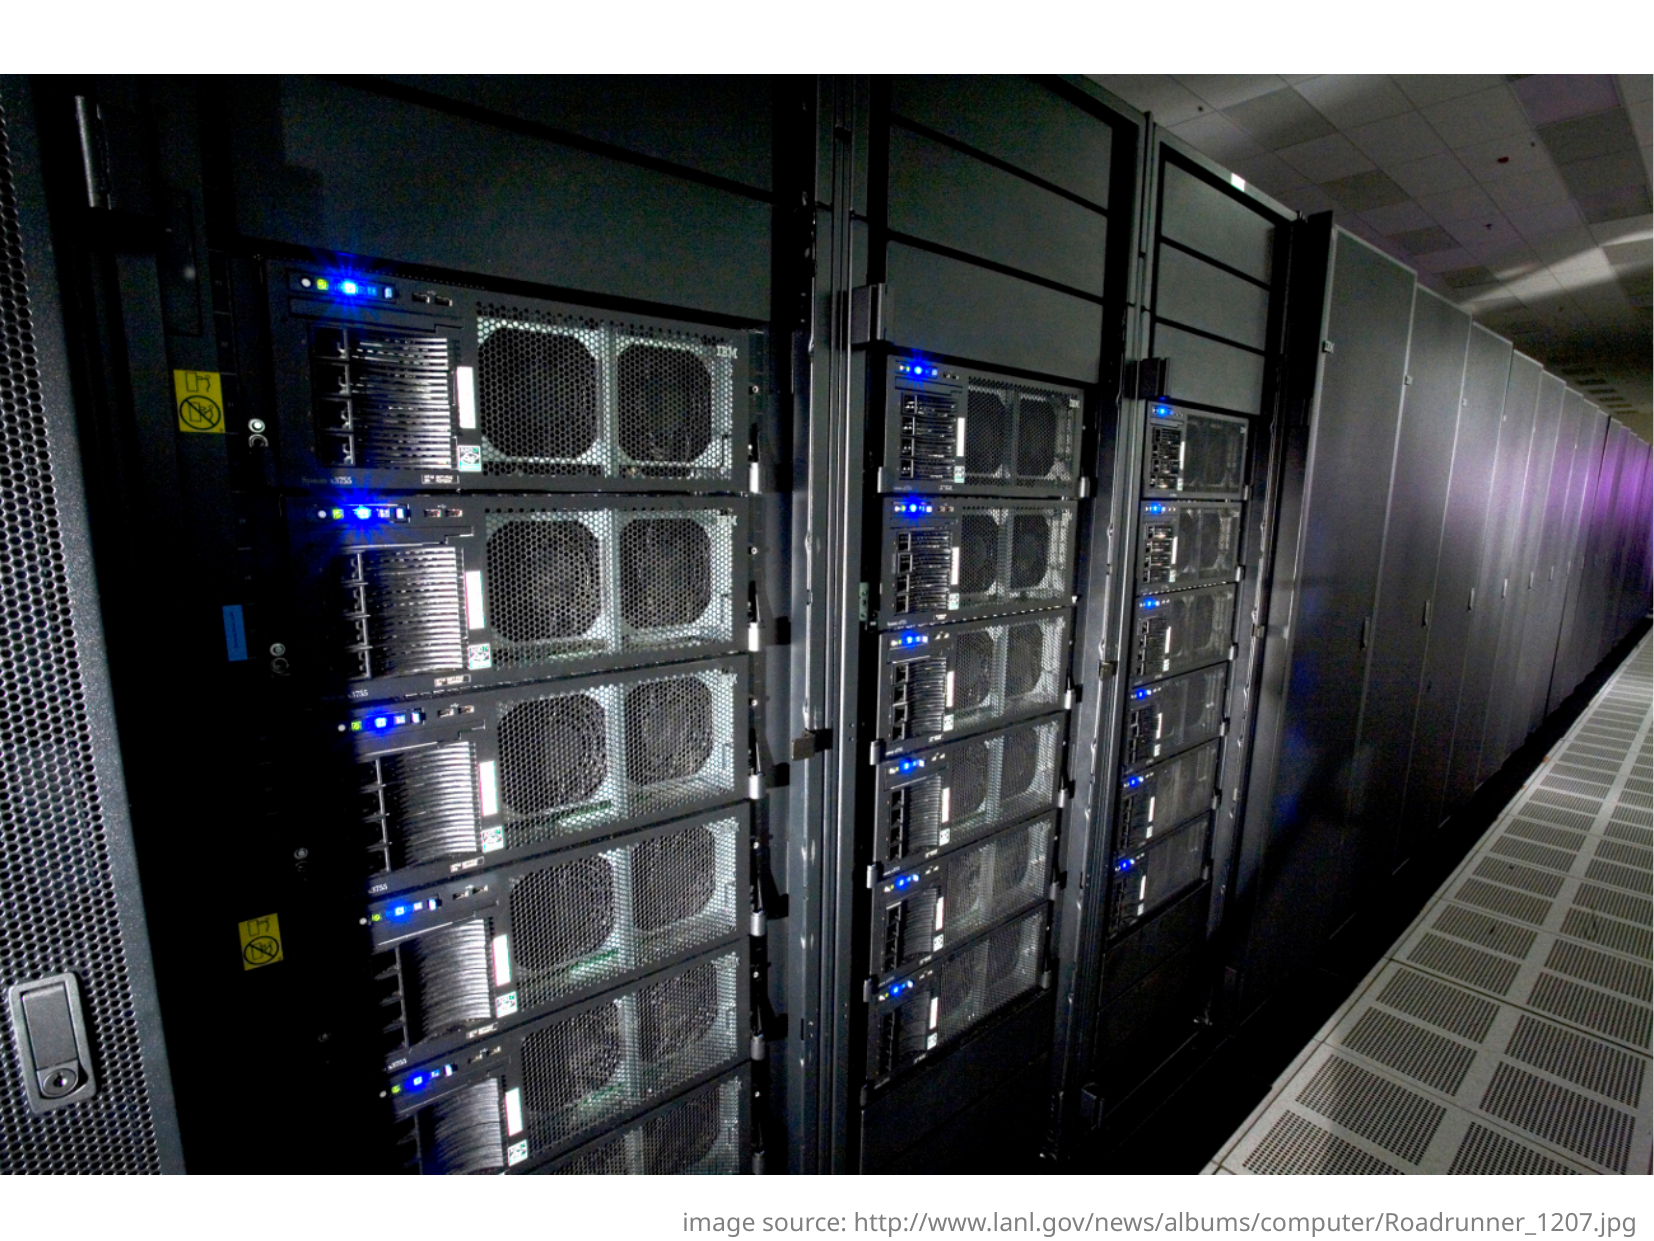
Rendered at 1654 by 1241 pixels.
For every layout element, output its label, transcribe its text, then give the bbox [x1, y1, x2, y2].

picture [0, 74, 1654, 1175]
text_box image source: http://www.lanl.gov/news/albums/computer/Roadrunner_1207.jpg [524, 1197, 1654, 1241]
